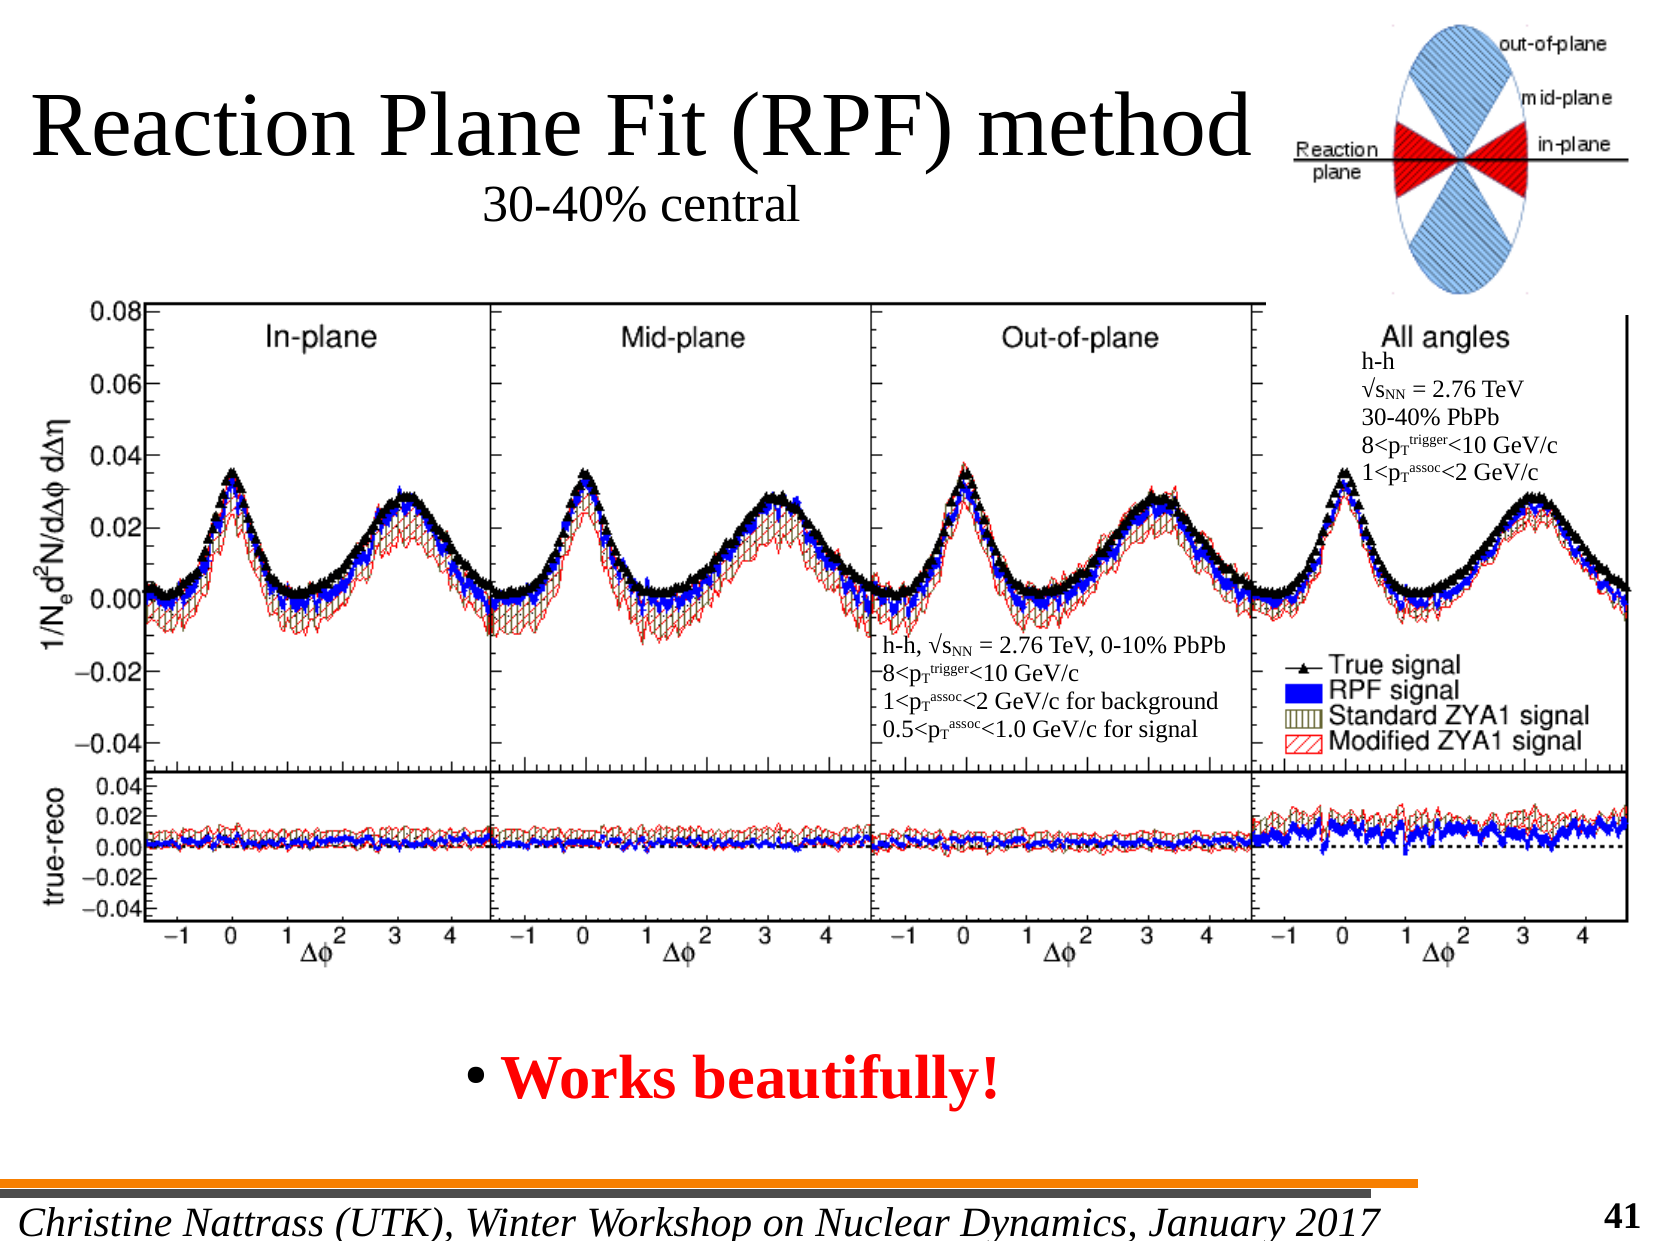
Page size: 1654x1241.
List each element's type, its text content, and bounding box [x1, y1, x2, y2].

text_box h-h, √sNN = 2.76 TeV, 0-10% PbPb 8<pTtrigger<10 GeV/c 1<pTassoc<2 GeV/c for background 0.5<pTassoc<1.0 GeV/c for signal [867, 624, 1258, 790]
picture [11, 14, 1654, 981]
text_box h-h √sNN = 2.76 TeV 30-40% PbPb 8<pTtrigger<10 GeV/c 1<pTassoc<2 GeV/c [1346, 340, 1617, 523]
text_box Works beautifully! [450, 1035, 1642, 1241]
title Reaction Plane Fit (RPF) method 30-40% central [23, 49, 1261, 257]
